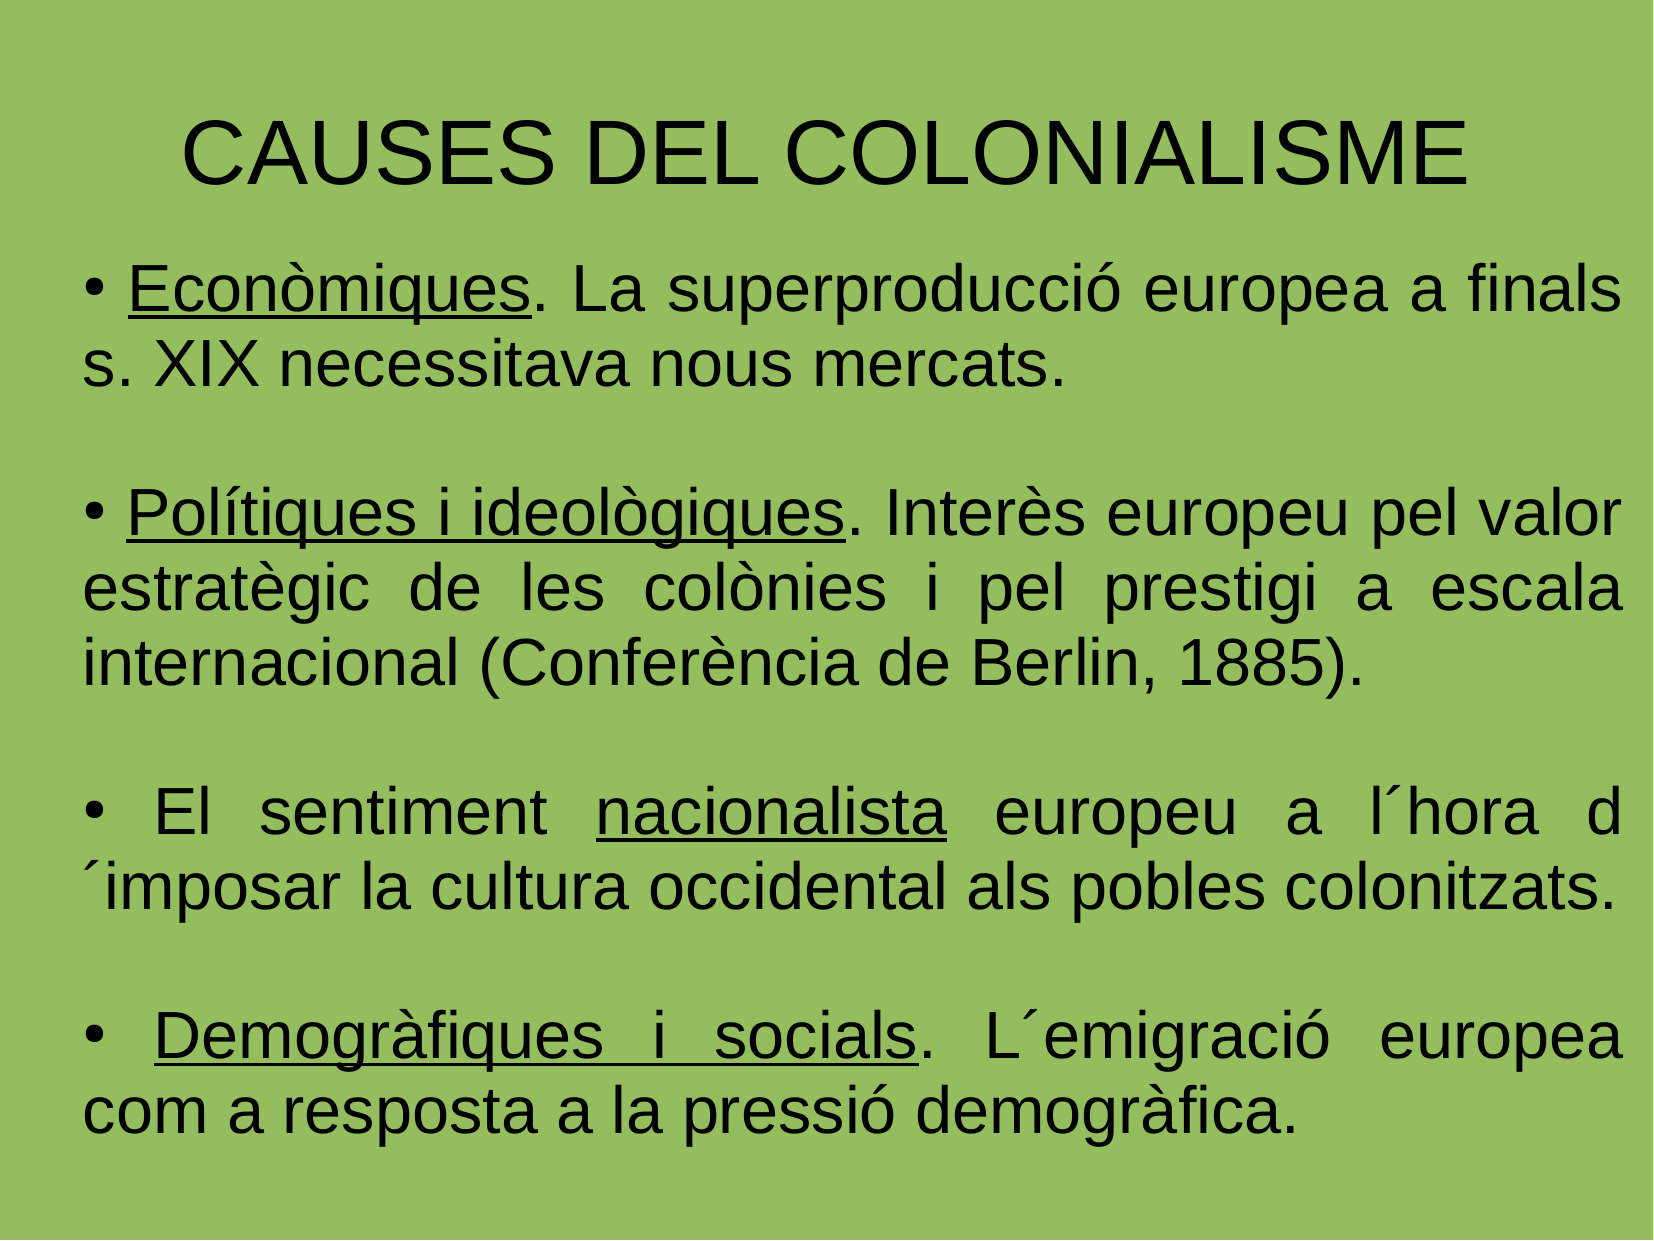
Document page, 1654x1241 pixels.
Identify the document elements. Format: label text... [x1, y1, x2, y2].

title CAUSES DEL COLONIALISME [82, 56, 1571, 250]
subtitle Econòmiques. La superproducció europea a finals s. XIX necessitava nous mercats. Polítiques i ideològiques. Interès europeu pel valor estratègic de les colònies i pel prestigi a escala internacional (Conferència de Berlin, 1885). El sentiment nacionalista europeu a l´hora d´imposar la cultura occidental als pobles colonitzats. Demogràfiques i socials. L´emigració europea com a resposta a la pressió demogràfica. [82, 250, 1625, 1149]
